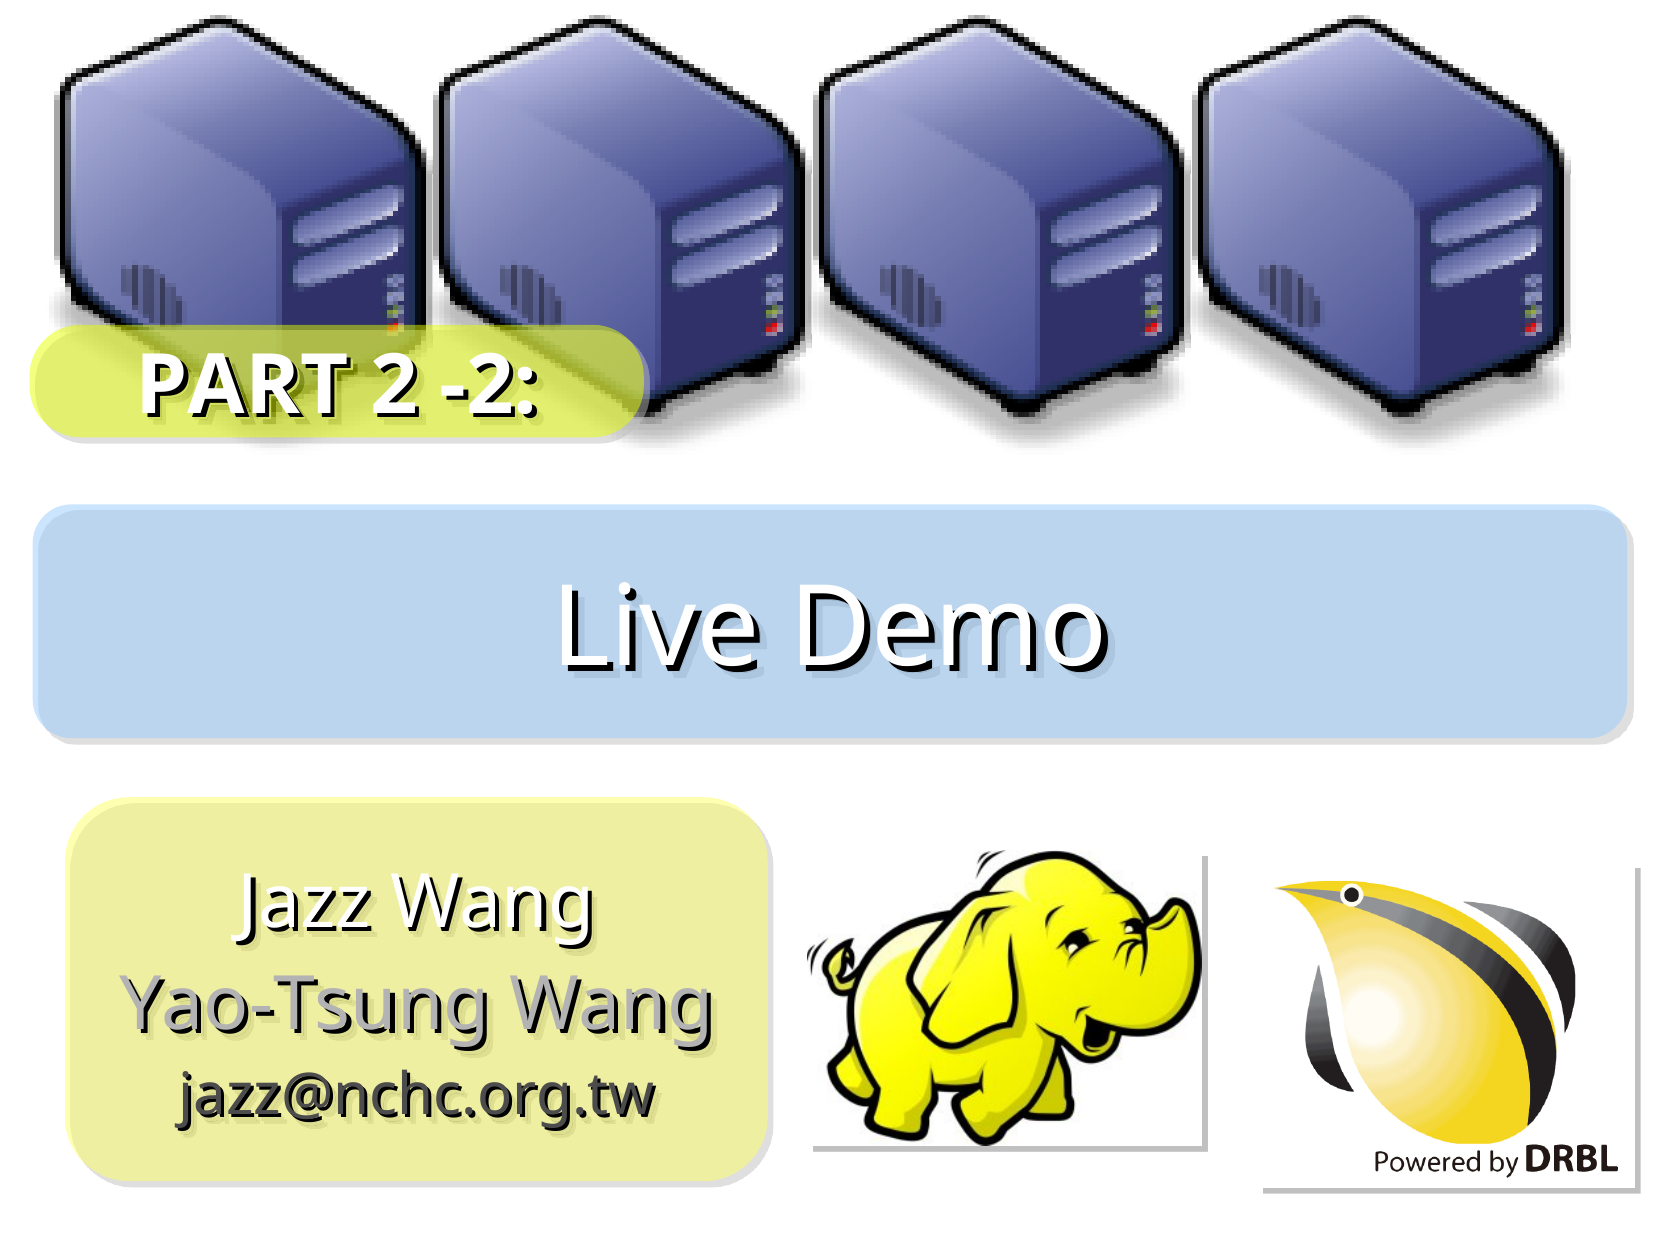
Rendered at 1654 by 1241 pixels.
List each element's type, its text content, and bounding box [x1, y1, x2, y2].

picture [1257, 862, 1635, 1188]
picture [27, 2, 1609, 502]
text_box Live Demo [32, 504, 1628, 739]
picture [807, 850, 1202, 1146]
text_box Jazz Wang Yao-Tsung Wang jazz@nchc.org.tw [64, 797, 768, 1182]
text_box PART 2 -2: [29, 324, 644, 438]
